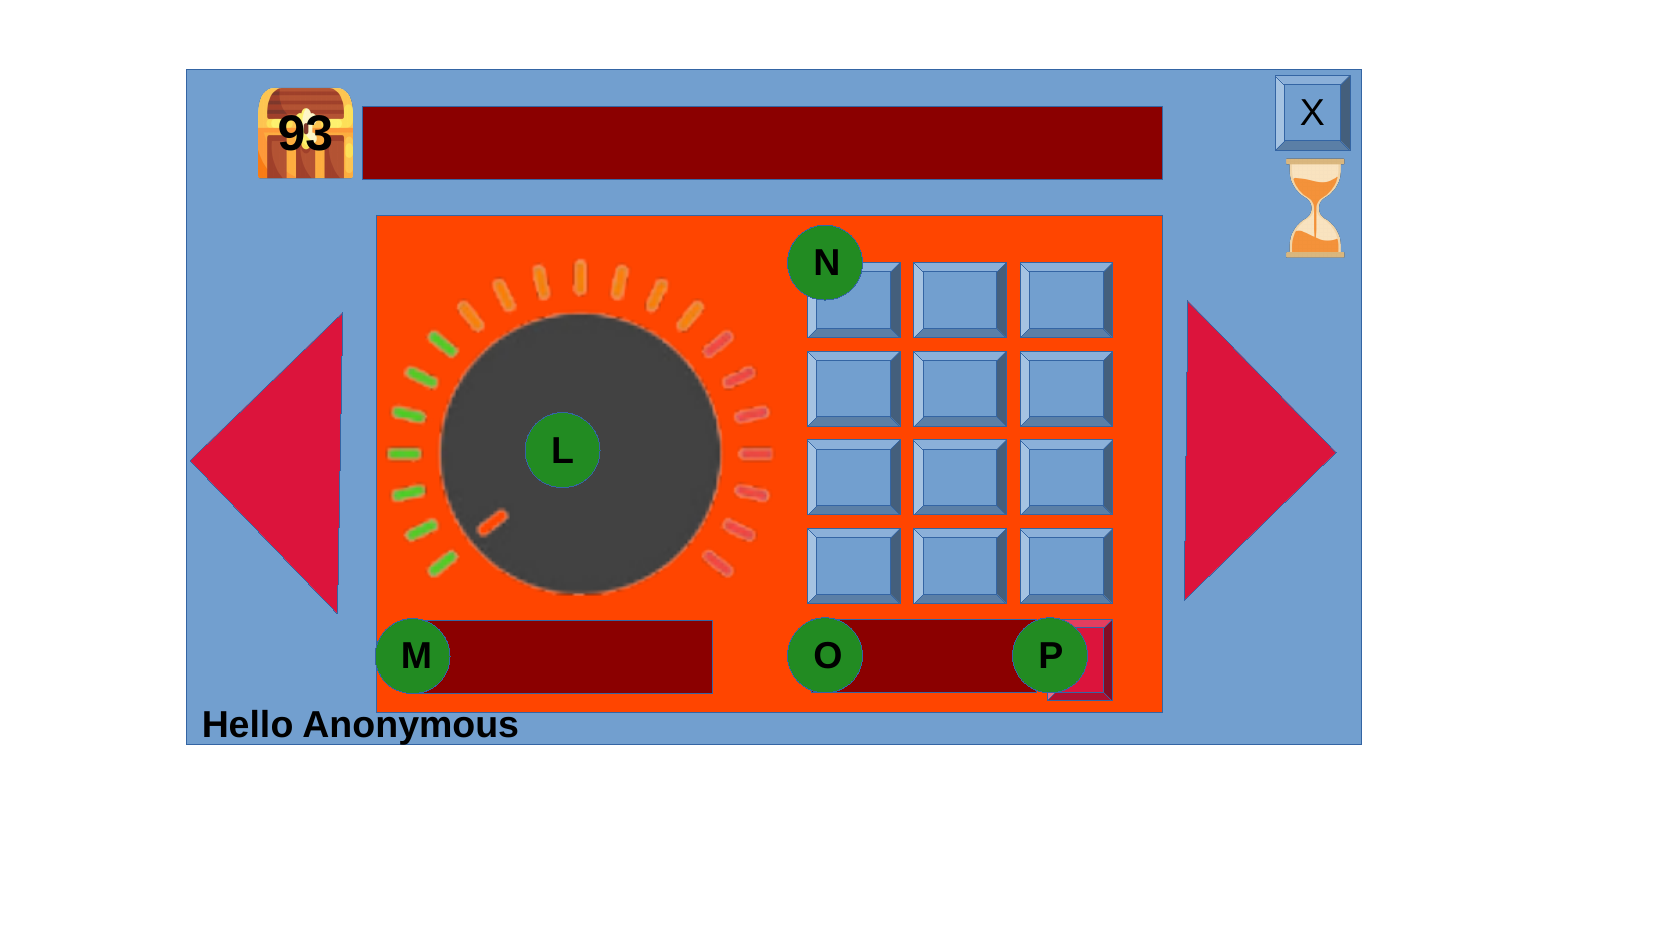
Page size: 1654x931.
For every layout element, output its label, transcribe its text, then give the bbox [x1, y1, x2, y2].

picture [258, 74, 810, 696]
text_box P [1012, 617, 1088, 693]
text_box Hello Anonymous [187, 696, 938, 847]
text_box [186, 69, 1362, 745]
text_box O [787, 617, 863, 693]
text_box M [375, 618, 451, 694]
text_box X [1285, 85, 1340, 133]
text_box N [787, 225, 863, 301]
text_box L [525, 412, 601, 488]
picture [1245, 133, 1390, 278]
